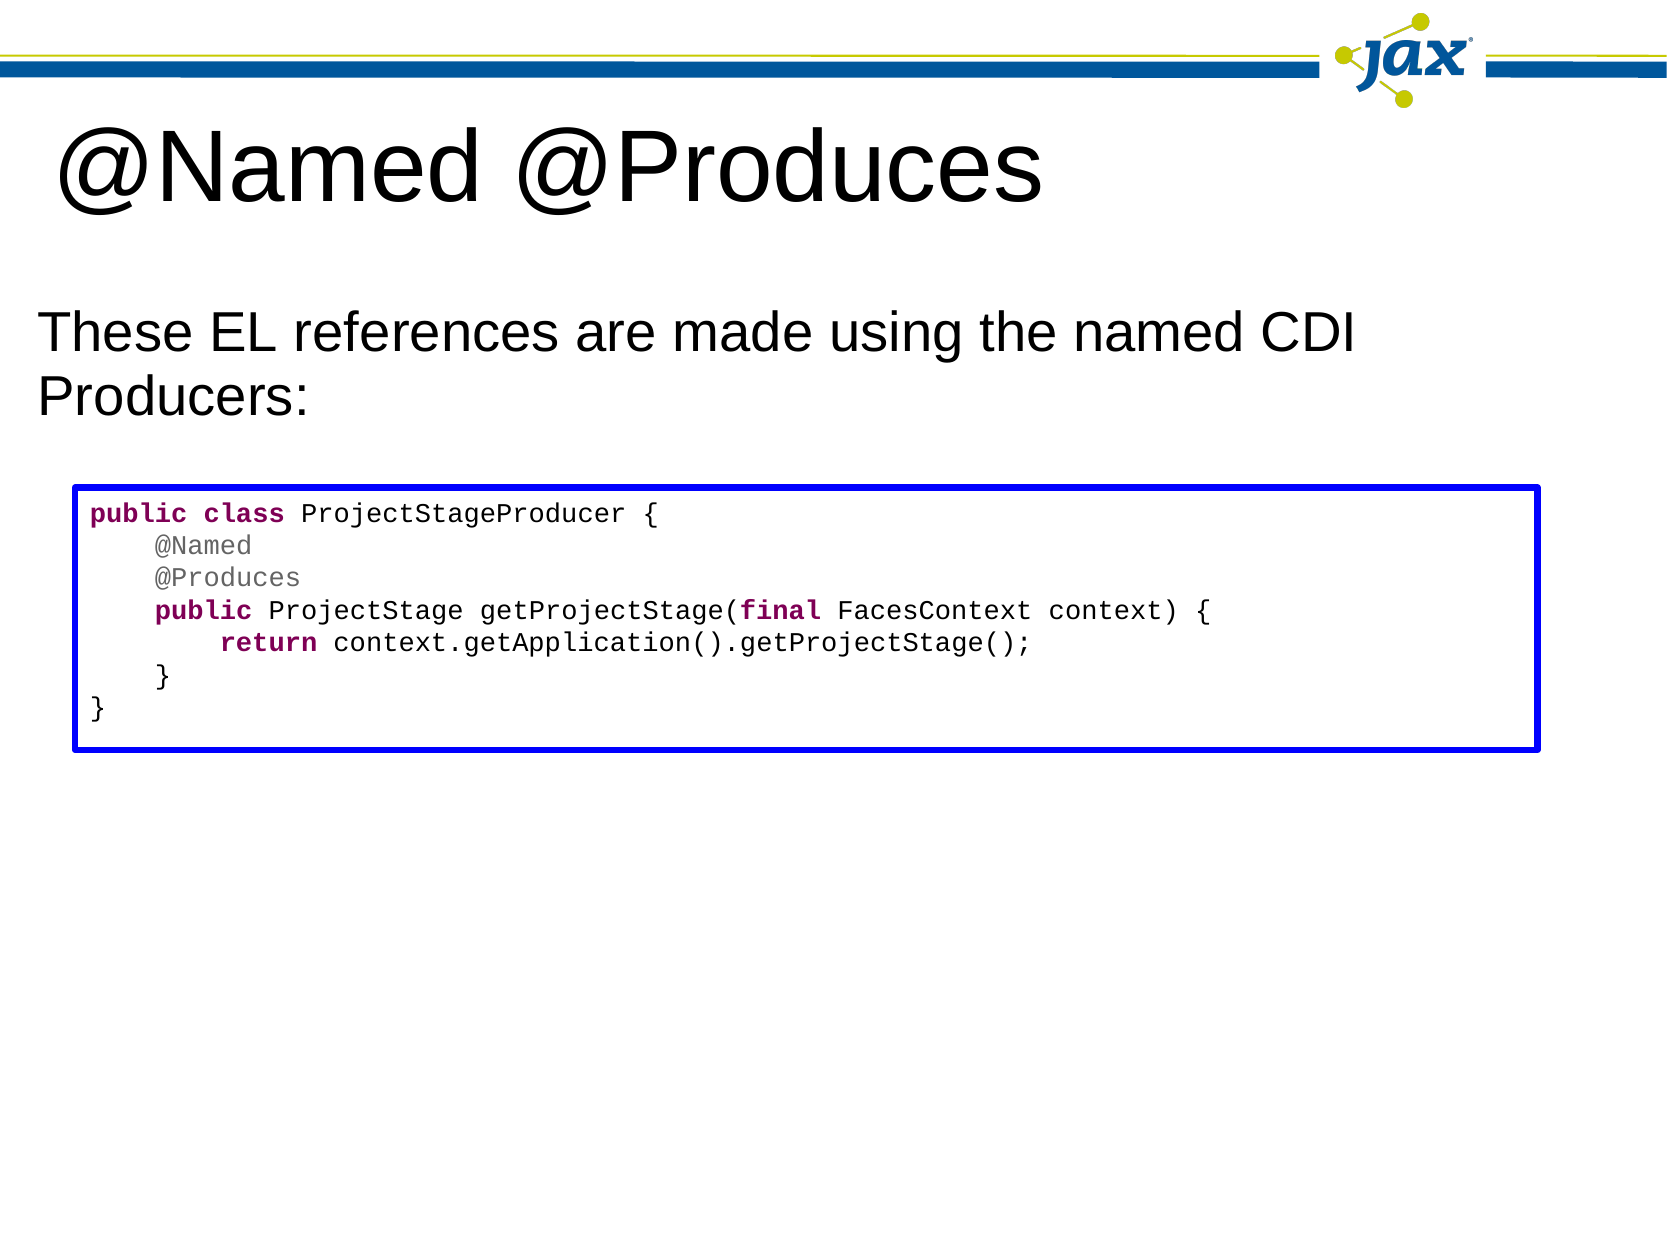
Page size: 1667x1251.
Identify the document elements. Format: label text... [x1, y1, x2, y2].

title @Named @Produces [37, 91, 1651, 230]
list These EL references are made using the named CDI Producers: [37, 300, 1613, 1126]
picture [1335, 13, 1473, 91]
text_box public class ProjectStageProducer { @Named @Produces public ProjectStage getProjectStage(final FacesContext context) { return context.getApplication().getProjectStage(); } } [75, 487, 1538, 751]
